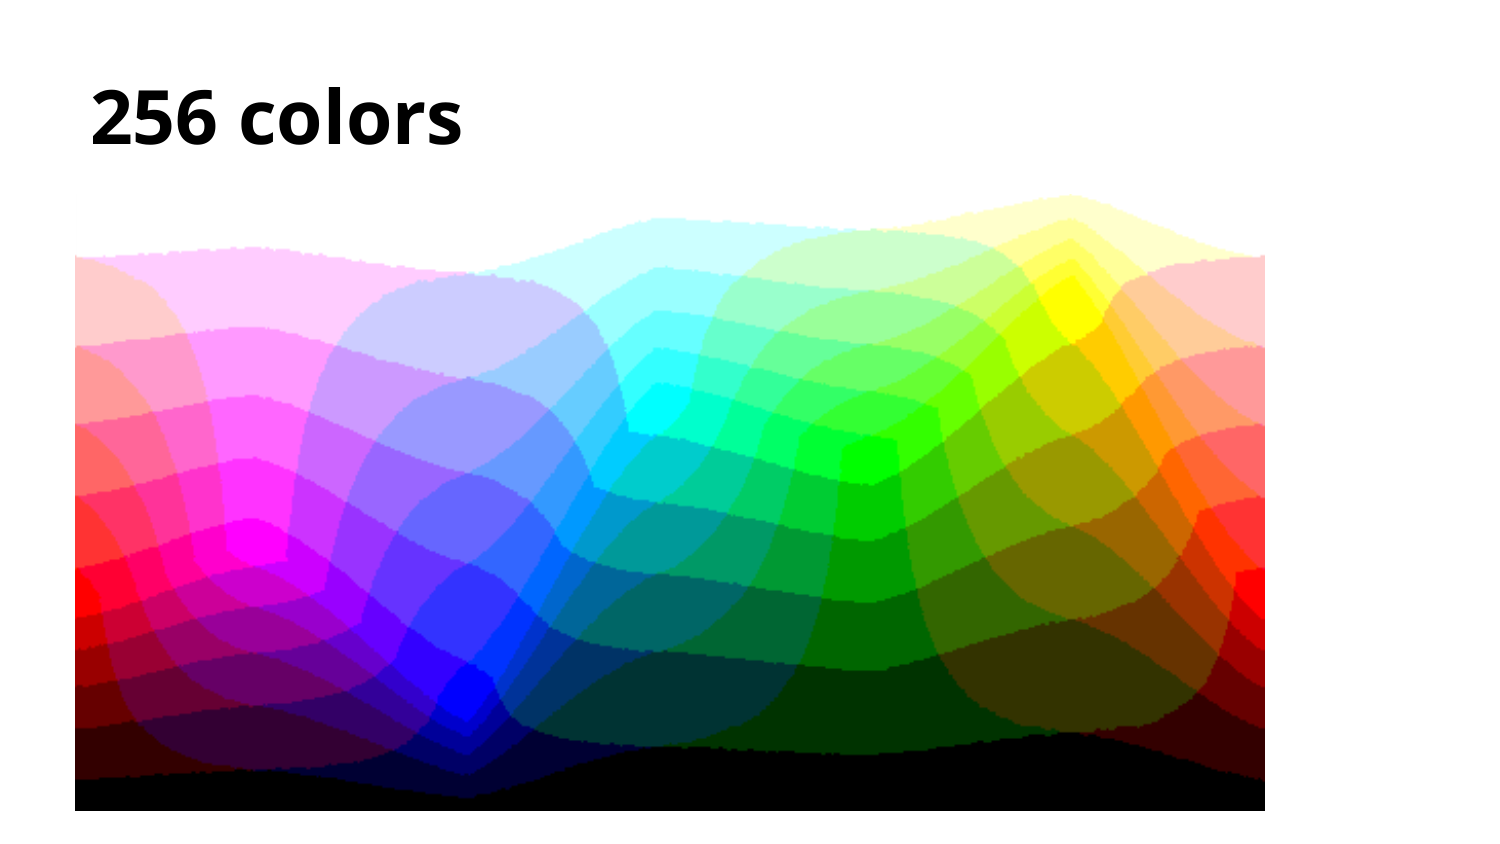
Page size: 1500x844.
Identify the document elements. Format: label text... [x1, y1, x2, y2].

picture [75, 194, 1265, 811]
title 256 colors [75, 33, 1425, 175]
